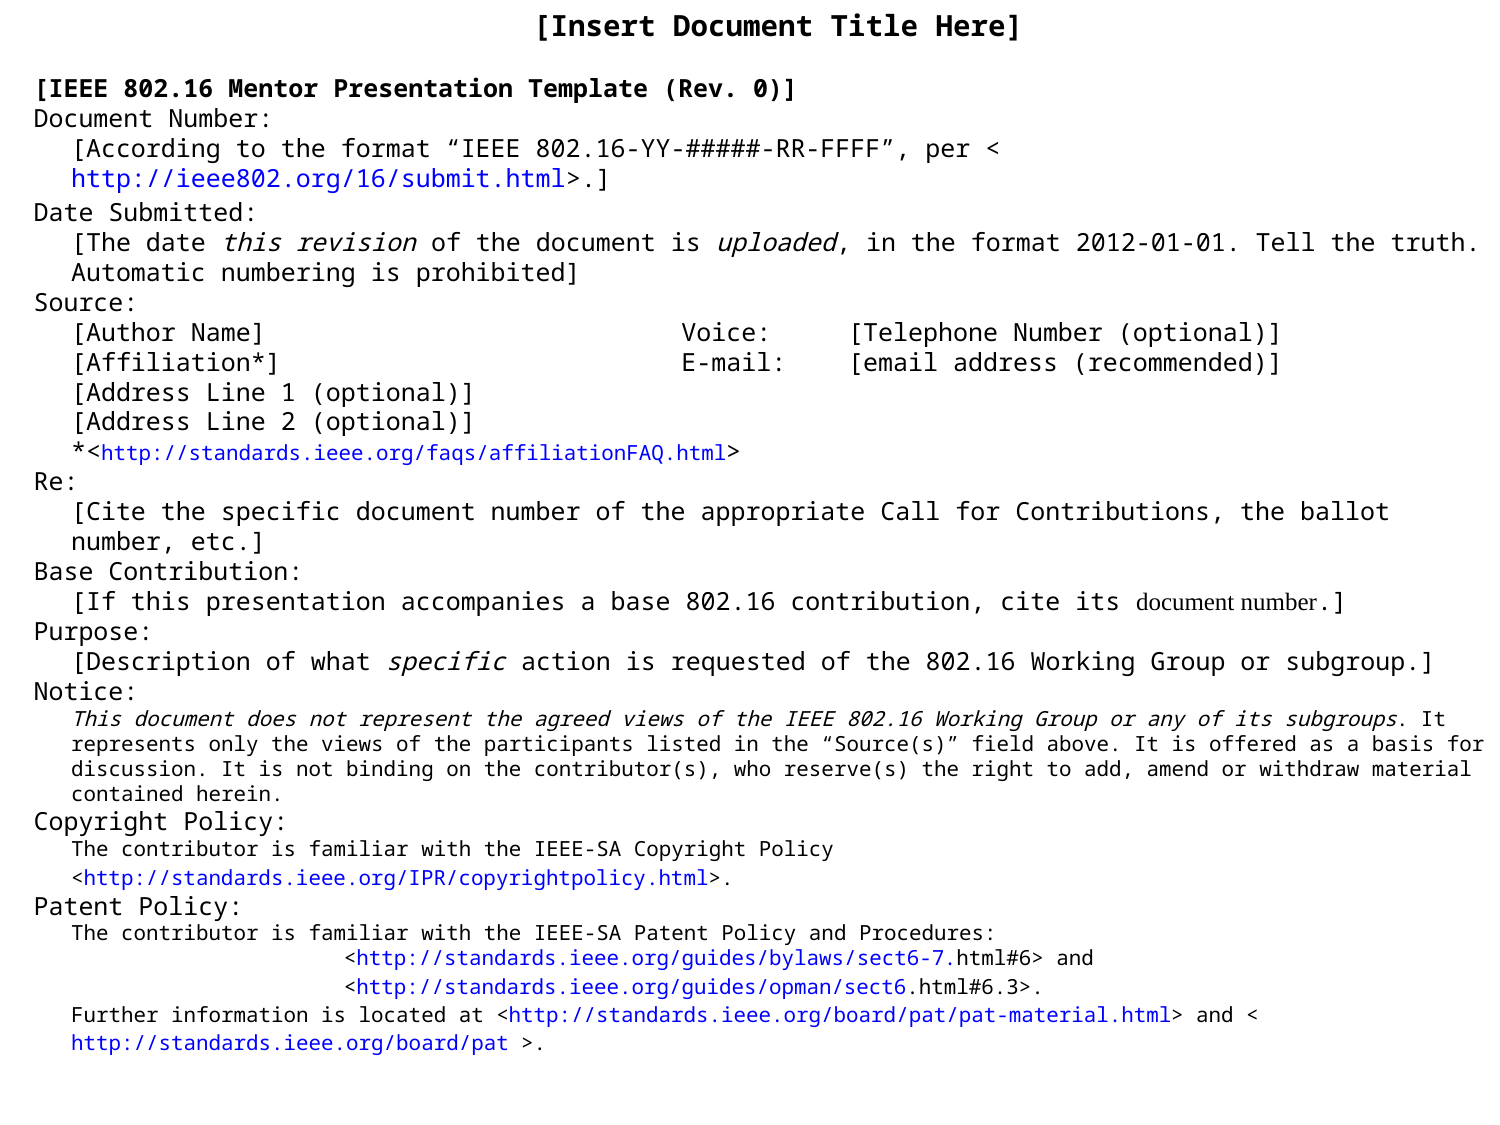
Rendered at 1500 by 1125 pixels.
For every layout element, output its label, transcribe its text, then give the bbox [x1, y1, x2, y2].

text_box [Insert Document Title Here] [IEEE 802.16 Mentor Presentation Template (Rev. 0)] Document Number: [According to the format “IEEE 802.16-YY-#####-RR-FFFF”, per <http://ieee802.org/16/submit.html>.] Date Submitted: [The date this revision of the document is uploaded, in the format 2012-01-01. Tell the truth. Automatic numbering is prohibited] Source: [Author Name] Voice: [Telephone Number (optional)] [Affiliation*] E-mail: [email address (recommended)] [Address Line 1 (optional)] [Address Line 2 (optional)] *<http://standards.ieee.org/faqs/affiliationFAQ.html> Re: [Cite the specific document number of the appropriate Call for Contributions, the ballot number, etc.] Base Contribution: [If this presentation accompanies a base 802.16 contribution, cite its document number.] Purpose: [Description of what specific action is requested of the 802.16 Working Group or subgroup.] Notice: This document does not represent the agreed views of the IEEE 802.16 Working Group or any of its subgroups. It represents only the views of the participants listed in the “Source(s)” field above. It is offered as a basis for discussion. It is not binding on the contributor(s), who reserve(s) the right to add, amend or withdraw material contained herein. Copyright Policy: The contributor is familiar with the IEEE-SA Copyright Policy <http://standards.ieee.org/IPR/copyrightpolicy.html>. Patent Policy: The contributor is familiar with the IEEE-SA Patent Policy and Procedures: <http://standards.ieee.org/guides/bylaws/sect6-7.html#6> and <http://standards.ieee.org/guides/opman/sect6.html#6.3>. Further information is located at <http://standards.ieee.org/board/pat/pat-material.html> and <http://standards.ieee.org/board/pat >. [0, 0, 1500, 1066]
